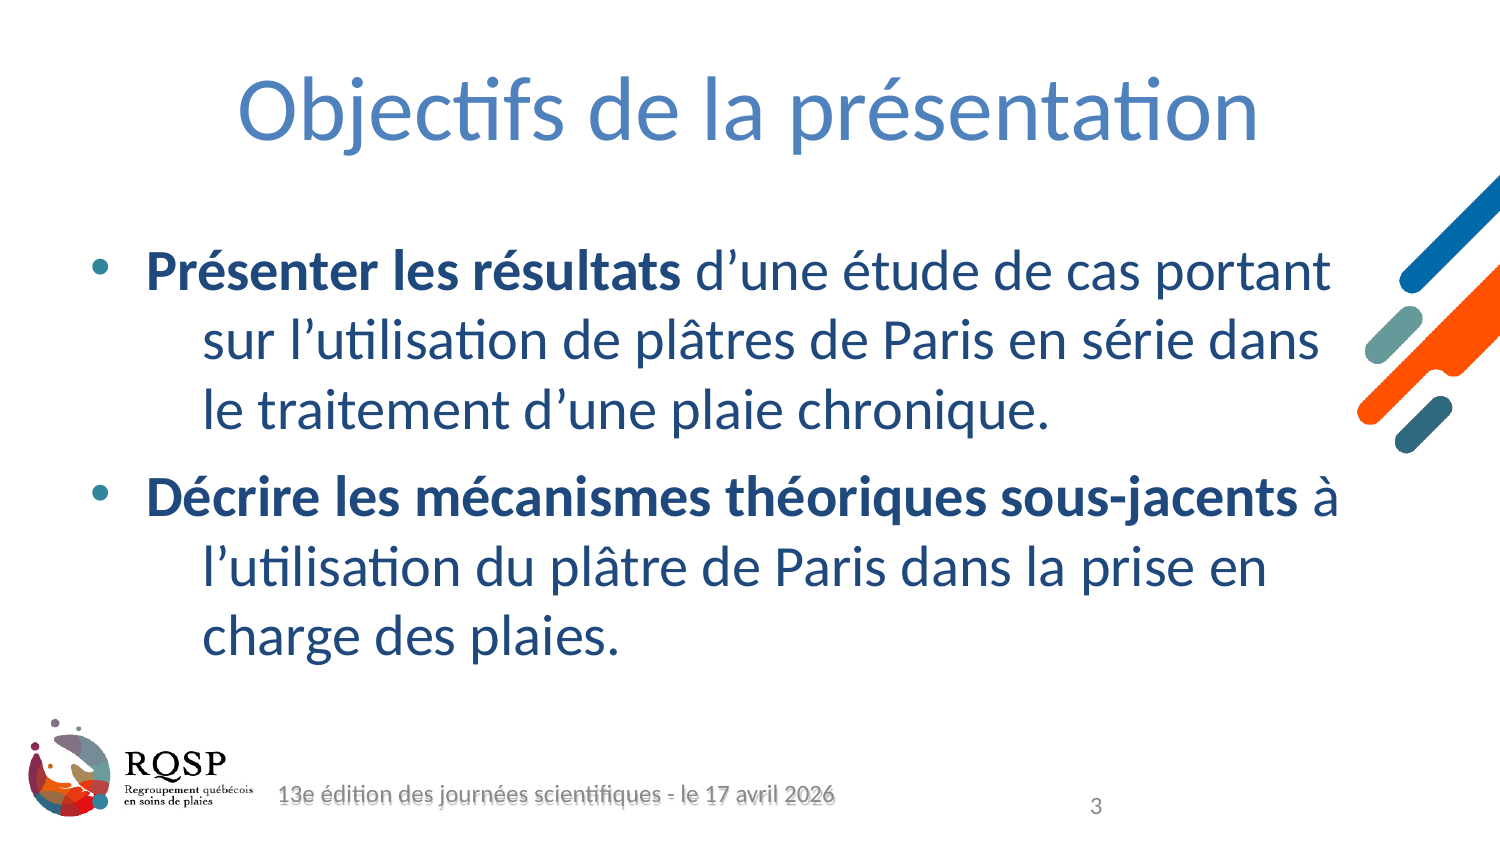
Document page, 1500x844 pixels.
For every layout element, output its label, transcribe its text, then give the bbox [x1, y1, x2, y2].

title Objectifs de la présentation [75, 33, 1426, 175]
text_box [1074, 782, 1426, 828]
list Présenter les résultats d’une étude de cas portant sur l’utilisation de plâtres de Paris en série dans le traitement d’une plaie chronique. Décrire les mécanismes théoriques sous-jacents à l’utilisation du plâtre de Paris dans la prise en charge des plaies. [75, 224, 1368, 805]
